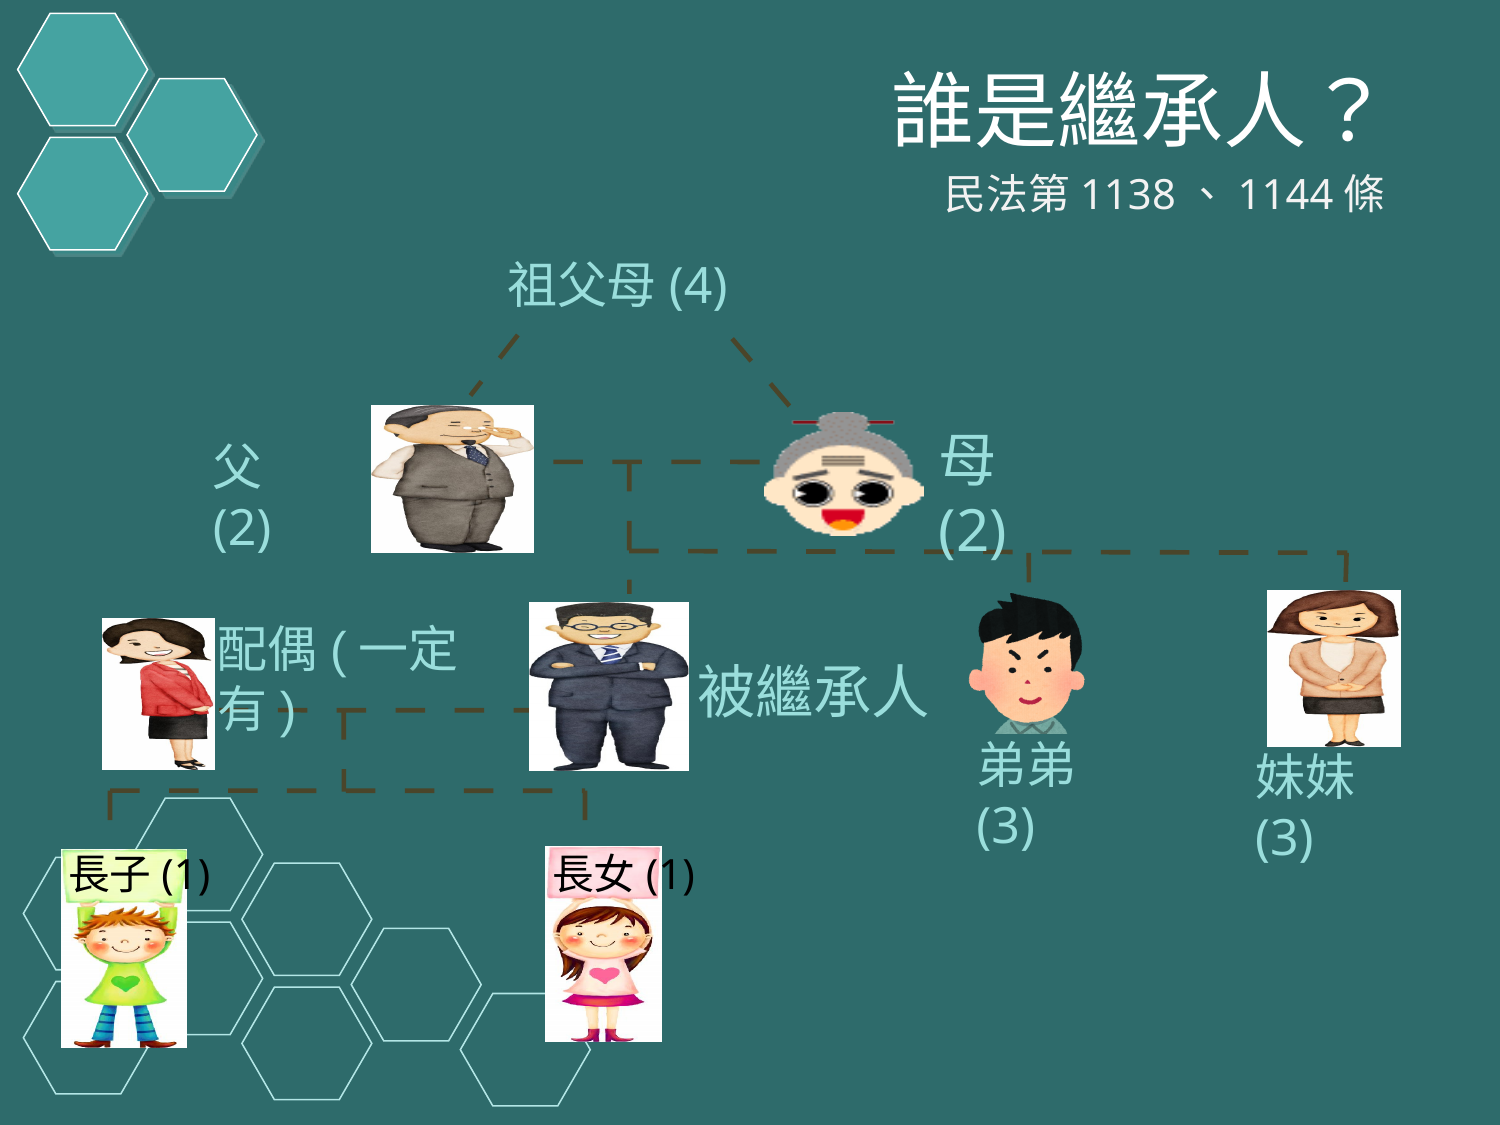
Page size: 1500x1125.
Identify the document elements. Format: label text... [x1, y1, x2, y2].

picture [950, 589, 1110, 735]
picture [1267, 590, 1401, 747]
picture [764, 412, 924, 536]
picture [529, 602, 689, 771]
picture [371, 405, 534, 553]
title 誰是繼承人？ [277, 42, 1406, 173]
text_box 弟弟(3) [961, 725, 1159, 861]
picture [102, 618, 215, 770]
text_box 父(2) [197, 427, 348, 563]
text_box 民法第1138、1144條 [686, 157, 1406, 228]
text_box 妹妹(3) [1240, 737, 1434, 873]
text_box 母(2) [923, 415, 1086, 571]
text_box 長子(1) [53, 839, 253, 906]
text_box 長女(1) [537, 839, 726, 906]
picture [61, 906, 187, 1049]
picture [545, 906, 662, 1042]
text_box 被繼承人 [677, 645, 955, 736]
text_box 祖父母(4) [476, 243, 758, 324]
text_box 配偶(一定有) [197, 607, 534, 748]
